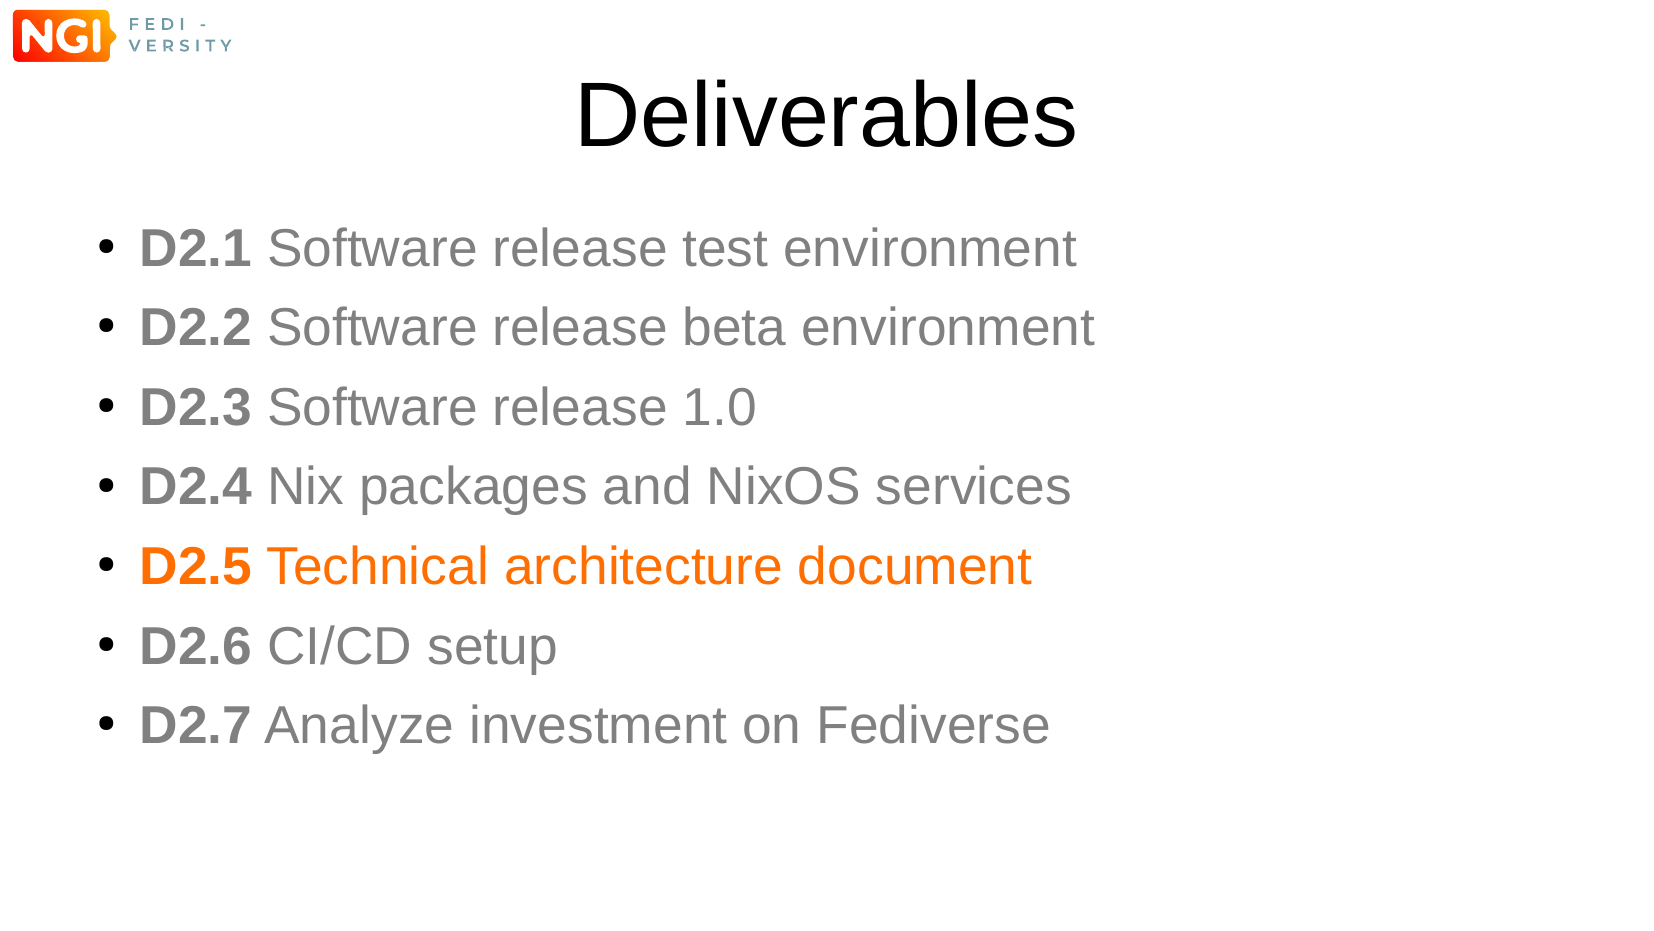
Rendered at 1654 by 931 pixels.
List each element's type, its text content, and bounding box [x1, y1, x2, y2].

list D2.1 Software release test environment D2.2 Software release beta environment D2.3 Software release 1.0 D2.4 Nix packages and NixOS services D2.5 Technical architecture document D2.6 CI/CD setup D2.7 Analyze investment on Fediverse [82, 217, 1571, 758]
picture [12, 9, 232, 63]
title Deliverables [82, 37, 1571, 193]
